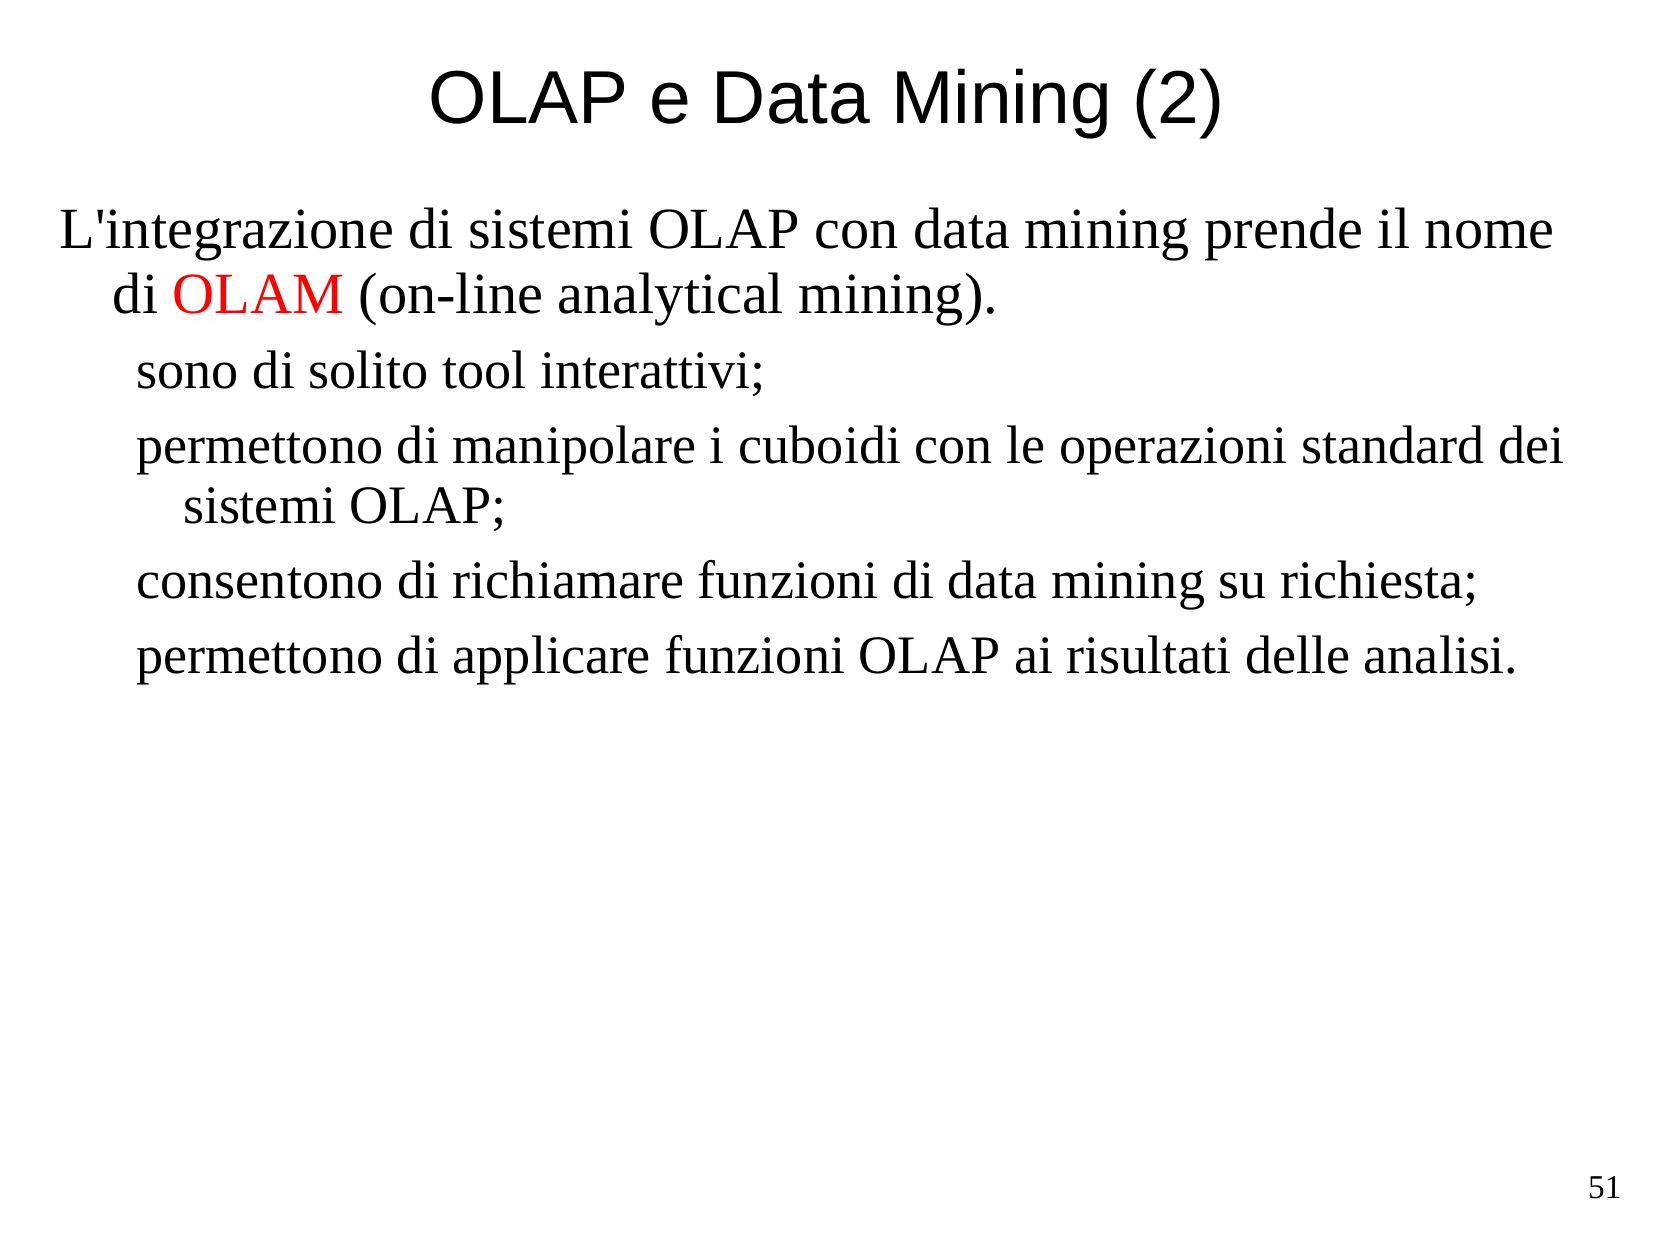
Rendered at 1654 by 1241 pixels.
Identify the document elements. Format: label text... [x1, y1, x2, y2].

list L'integrazione di sistemi OLAP con data mining prende il nome di OLAM (on-line analytical mining). sono di solito tool interattivi; permettono di manipolare i cuboidi con le operazioni standard dei sistemi OLAP; consentono di richiamare funzioni di data mining su richiesta; permettono di applicare funzioni OLAP ai risultati delle analisi. [42, 196, 1612, 1187]
title OLAP e Data Mining (2) [37, 30, 1617, 166]
